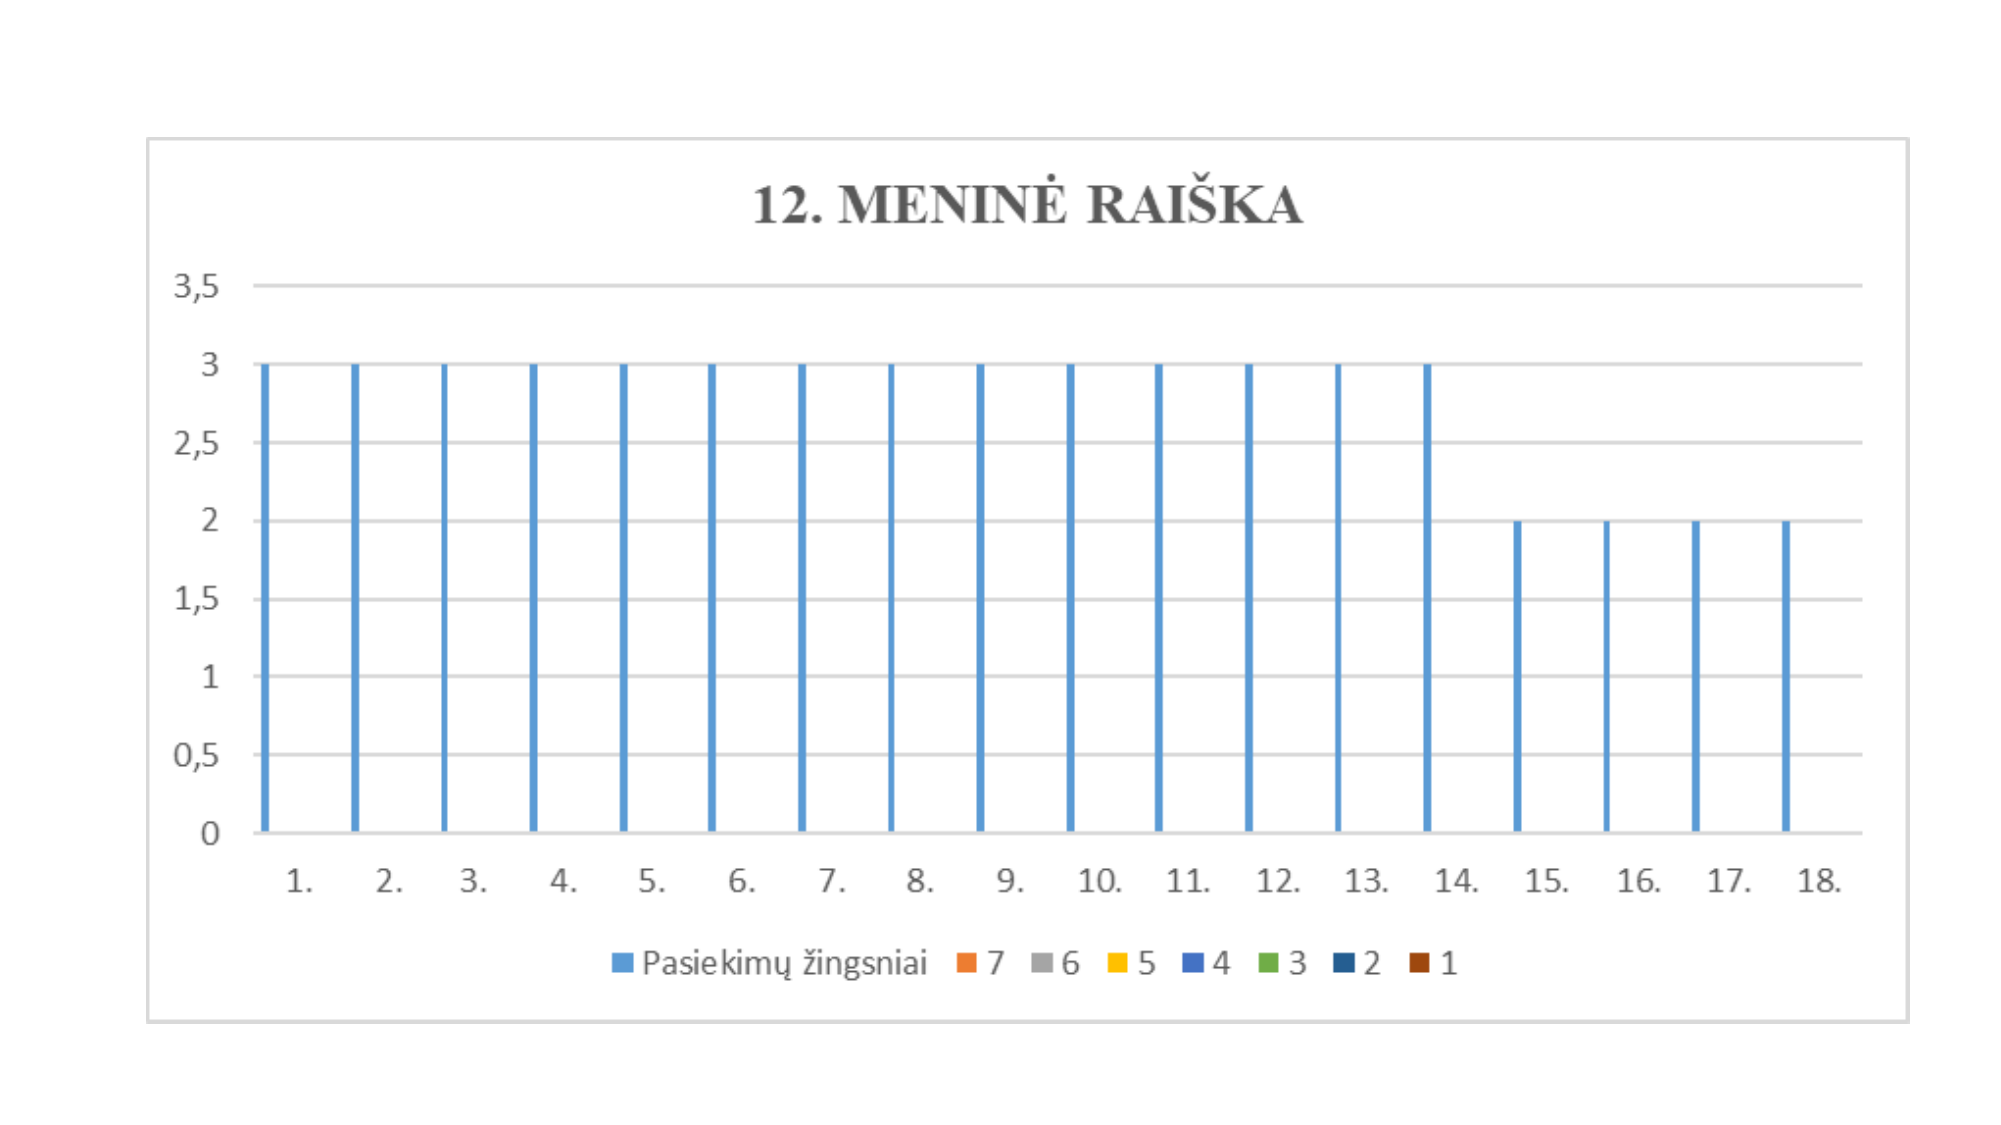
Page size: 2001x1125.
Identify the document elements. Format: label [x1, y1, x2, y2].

picture [146, 137, 1910, 1024]
